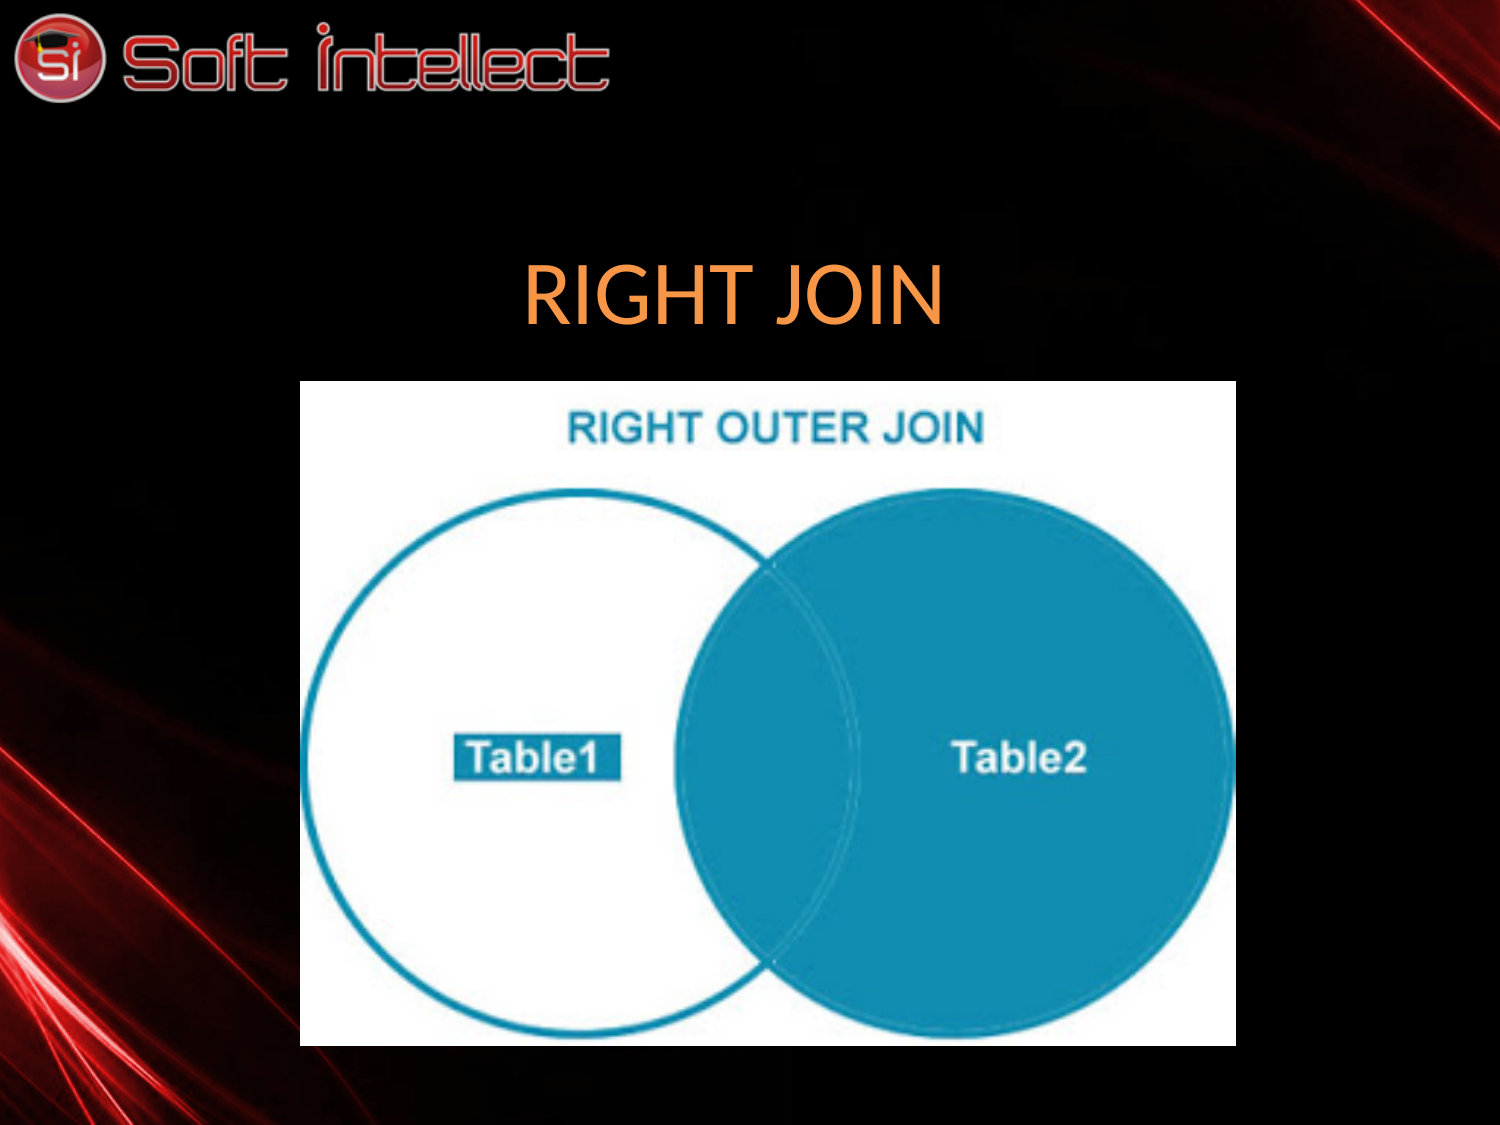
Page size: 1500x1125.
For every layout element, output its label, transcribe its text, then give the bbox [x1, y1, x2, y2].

picture [0, 0, 1500, 1125]
text_box RIGHT JOIN [60, 195, 1410, 382]
